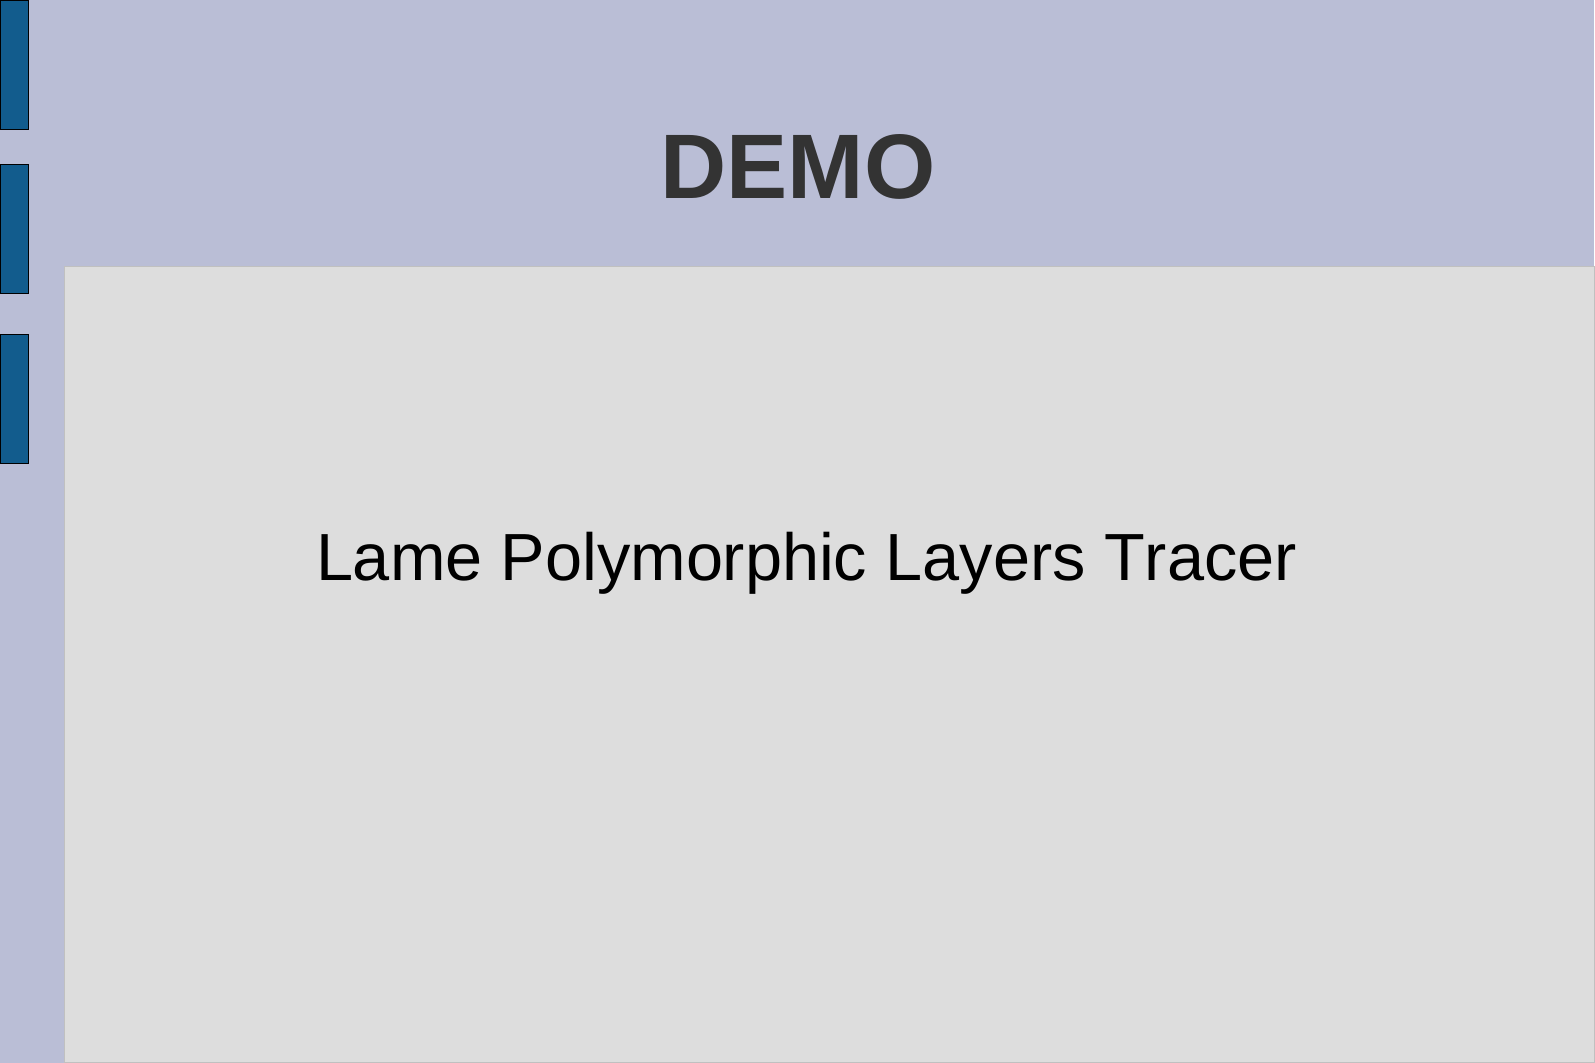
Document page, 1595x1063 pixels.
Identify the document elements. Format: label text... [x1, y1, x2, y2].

title DEMO [117, 78, 1479, 256]
list Lame Polymorphic Layers Tracer [117, 295, 1479, 966]
